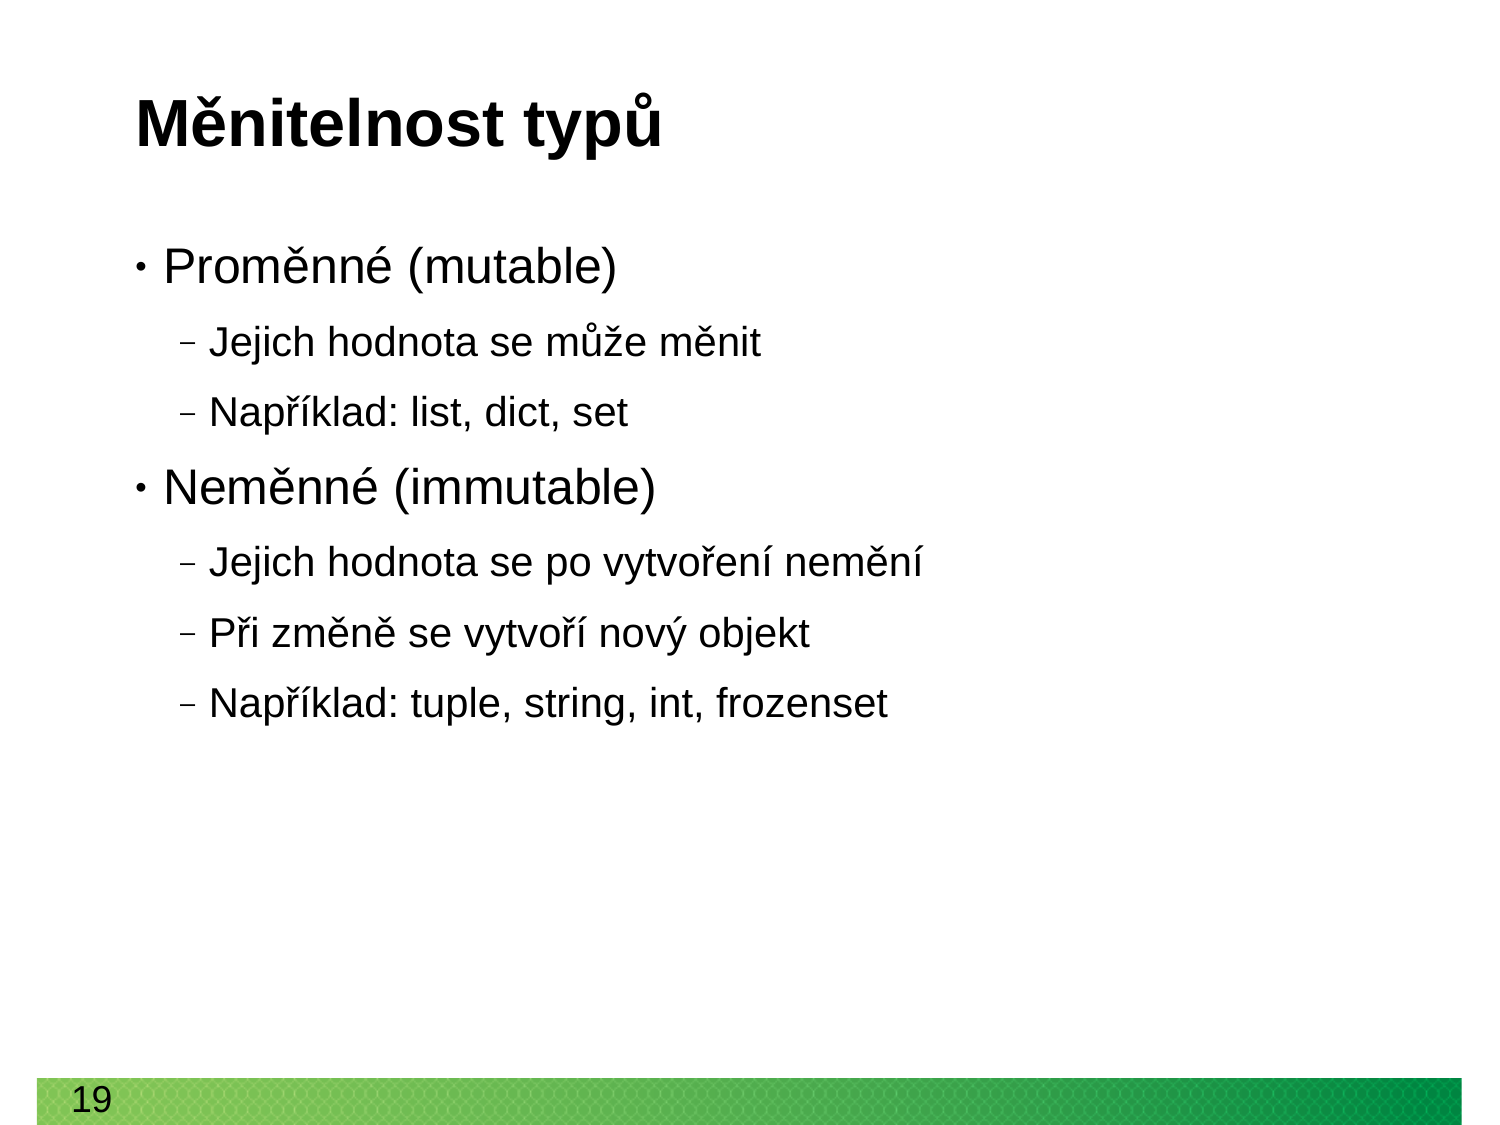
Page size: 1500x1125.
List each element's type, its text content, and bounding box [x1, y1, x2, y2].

picture [36, 1078, 1462, 1125]
title Měnitelnost typů [135, 41, 1372, 204]
list Proměnné (mutable) Jejich hodnota se může měnit Například: list, dict, set Neměnné (immutable) Jejich hodnota se po vytvoření nemění Při změně se vytvoří nový objekt Například: tuple, string, int, frozenset [135, 238, 1372, 982]
